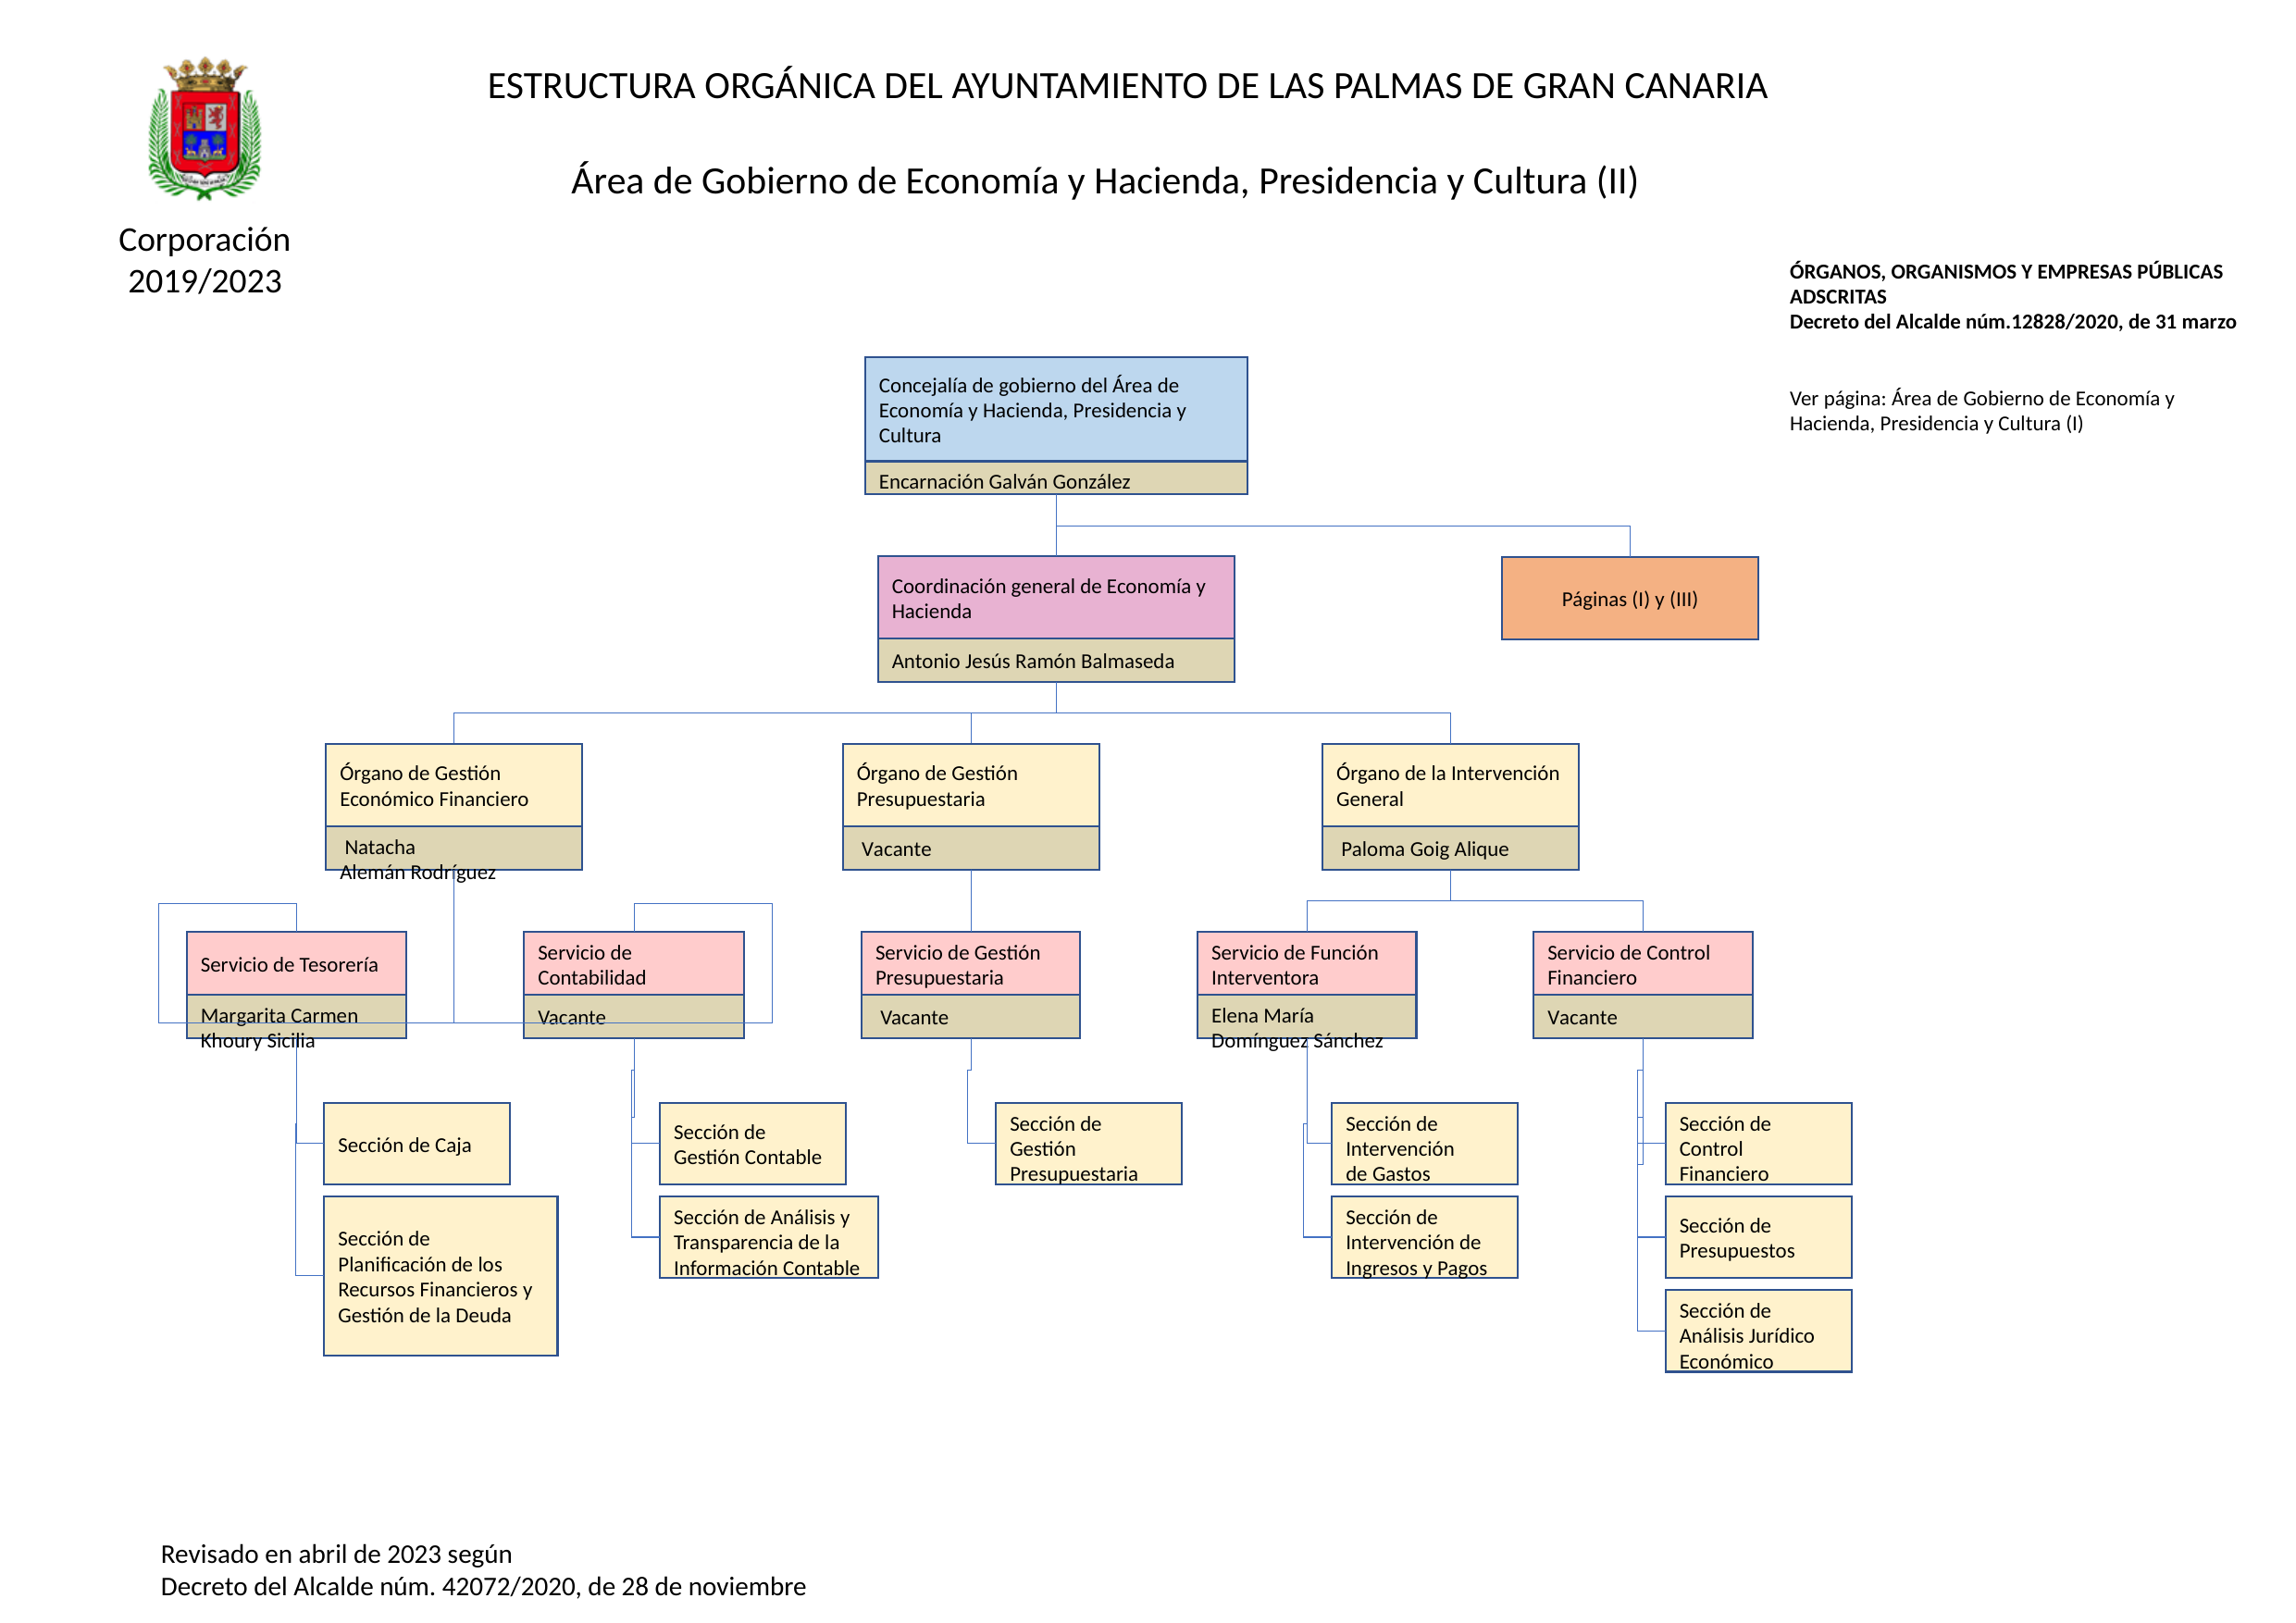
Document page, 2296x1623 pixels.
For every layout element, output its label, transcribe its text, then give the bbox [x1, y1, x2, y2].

text_box Vacante [1533, 995, 1753, 1038]
text_box Sección de Caja [324, 1103, 510, 1184]
text_box Paloma Goig Alique [1322, 826, 1579, 870]
text_box Vacante [524, 1022, 744, 1038]
text_box Área de Gobierno de Economía y Hacienda, Presidencia y Cultura (II) [557, 147, 1654, 209]
text_box Sección de Planificación de los Recursos Financieros y Gestión de la Deuda [324, 1196, 557, 1356]
text_box Encarnación Galván González [865, 461, 1247, 494]
text_box Sección de Gestión Contable [660, 1103, 846, 1184]
text_box Sección de Análisis Jurídico Económico [1666, 1290, 1852, 1372]
text_box Margarita Carmen Khoury Sicilia [187, 1022, 406, 1038]
text_box Margarita Carmen Khoury Sicilia [187, 995, 406, 1022]
text_box Antonio Jesús Ramón Balmaseda [878, 638, 1235, 682]
text_box Servicio de Gestión Presupuestaria [862, 932, 1080, 995]
text_box ESTRUCTURA ORGÁNICA DEL AYUNTAMIENTO DE LAS PALMAS DE GRAN CANARIA [473, 53, 1822, 114]
text_box Vacante [524, 995, 744, 1022]
text_box Sección de Intervención de Gastos [1332, 1103, 1518, 1184]
text_box Sección de Intervención de Ingresos y Pagos [1332, 1196, 1518, 1278]
text_box Órgano de Gestión Presupuestaria [843, 744, 1099, 826]
text_box ÓRGANOS, ORGANISMOS Y EMPRESAS PÚBLICAS ADSCRITAS Decreto del Alcalde núm.12828/2020, de 31 marzo Ver página: Área de Gobierno de Economía y Hacienda, Presidencia y Cultura (I) [1776, 250, 2256, 470]
text_box Servicio de Contabilidad [524, 932, 744, 995]
text_box Vacante [862, 995, 1080, 1038]
text_box Corporación 2019/2023 [82, 209, 328, 308]
text_box Servicio de Tesorería [187, 932, 406, 995]
text_box Servicio de Control Financiero [1533, 932, 1753, 995]
text_box Vacante [843, 826, 1099, 870]
text_box Coordinación general de Economía y Hacienda [878, 556, 1235, 638]
text_box Concejalía de gobierno del Área de Economía y Hacienda, Presidencia y Cultura [865, 357, 1247, 461]
text_box Natacha Alemán Rodríguez [326, 826, 582, 870]
text_box Páginas (I) y (III) [1502, 557, 1758, 639]
picture [146, 53, 263, 204]
text_box Servicio de Función Interventora [1198, 932, 1416, 995]
text_box Órgano de Gestión Económico Financiero [326, 744, 582, 826]
text_box Sección de Gestión Presupuestaria [996, 1103, 1182, 1184]
text_box Sección de Control Financiero [1666, 1103, 1852, 1184]
text_box Elena María Domínguez Sánchez [1198, 995, 1416, 1038]
text_box Revisado en abril de 2023 según Decreto del Alcalde núm. 42072/2020, de 28 de noviembre [146, 1529, 1339, 1609]
text_box Sección de Presupuestos [1666, 1196, 1852, 1278]
text_box Sección de Análisis y Transparencia de la Información Contable [660, 1196, 878, 1278]
text_box Órgano de la Intervención General [1322, 744, 1579, 826]
